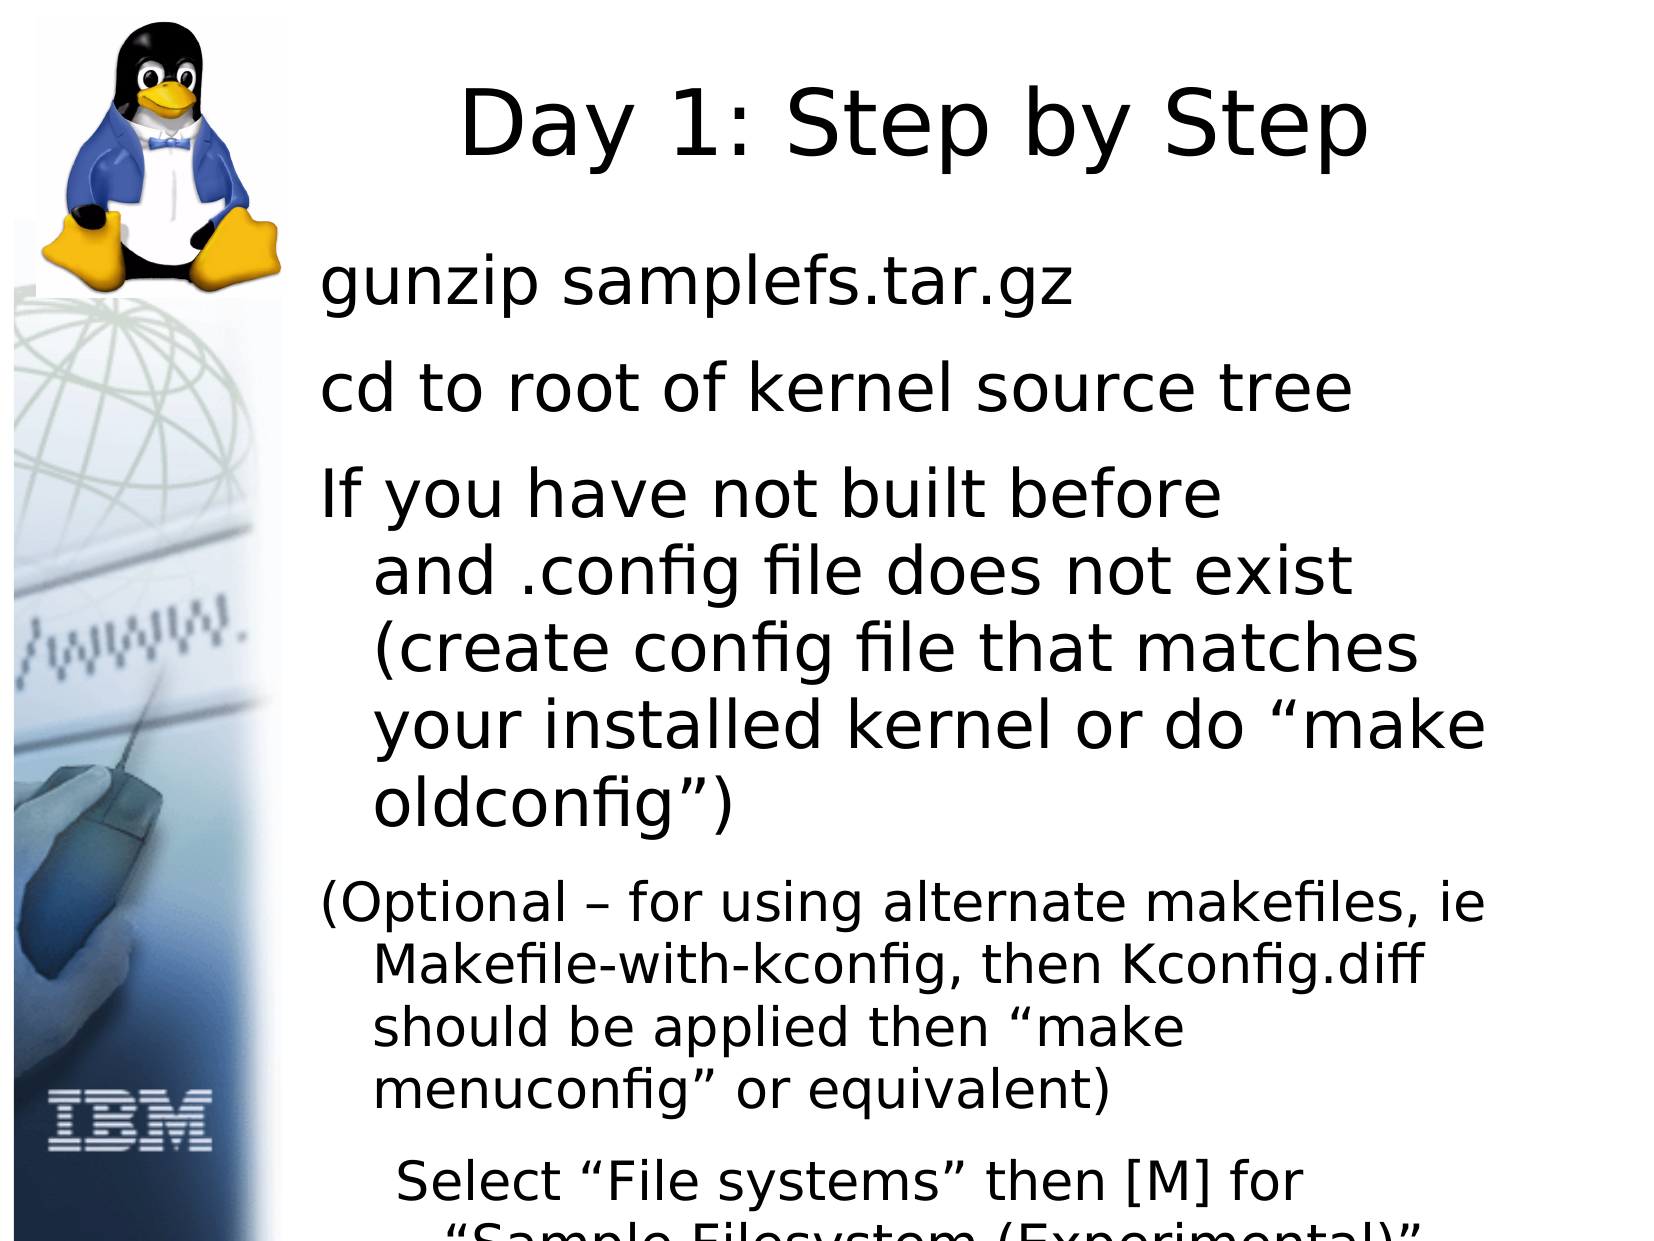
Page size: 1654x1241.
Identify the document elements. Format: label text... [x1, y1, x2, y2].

list gunzip samplefs.tar.gz cd to root of kernel source tree If you have not built before and .config file does not exist (create config file that matches your installed kernel or do “make oldconfig”) (Optional – for using alternate makefiles, ie Makefile-with-kconfig, then Kconfig.diff should be applied then “make menuconfig” or equivalent) Select “File systems” then [M] for “Sample Filesystem (Experimental)” make M=~/samplefs/day1 [301, 243, 1520, 1206]
title Day 1: Step by Step [301, 39, 1528, 209]
